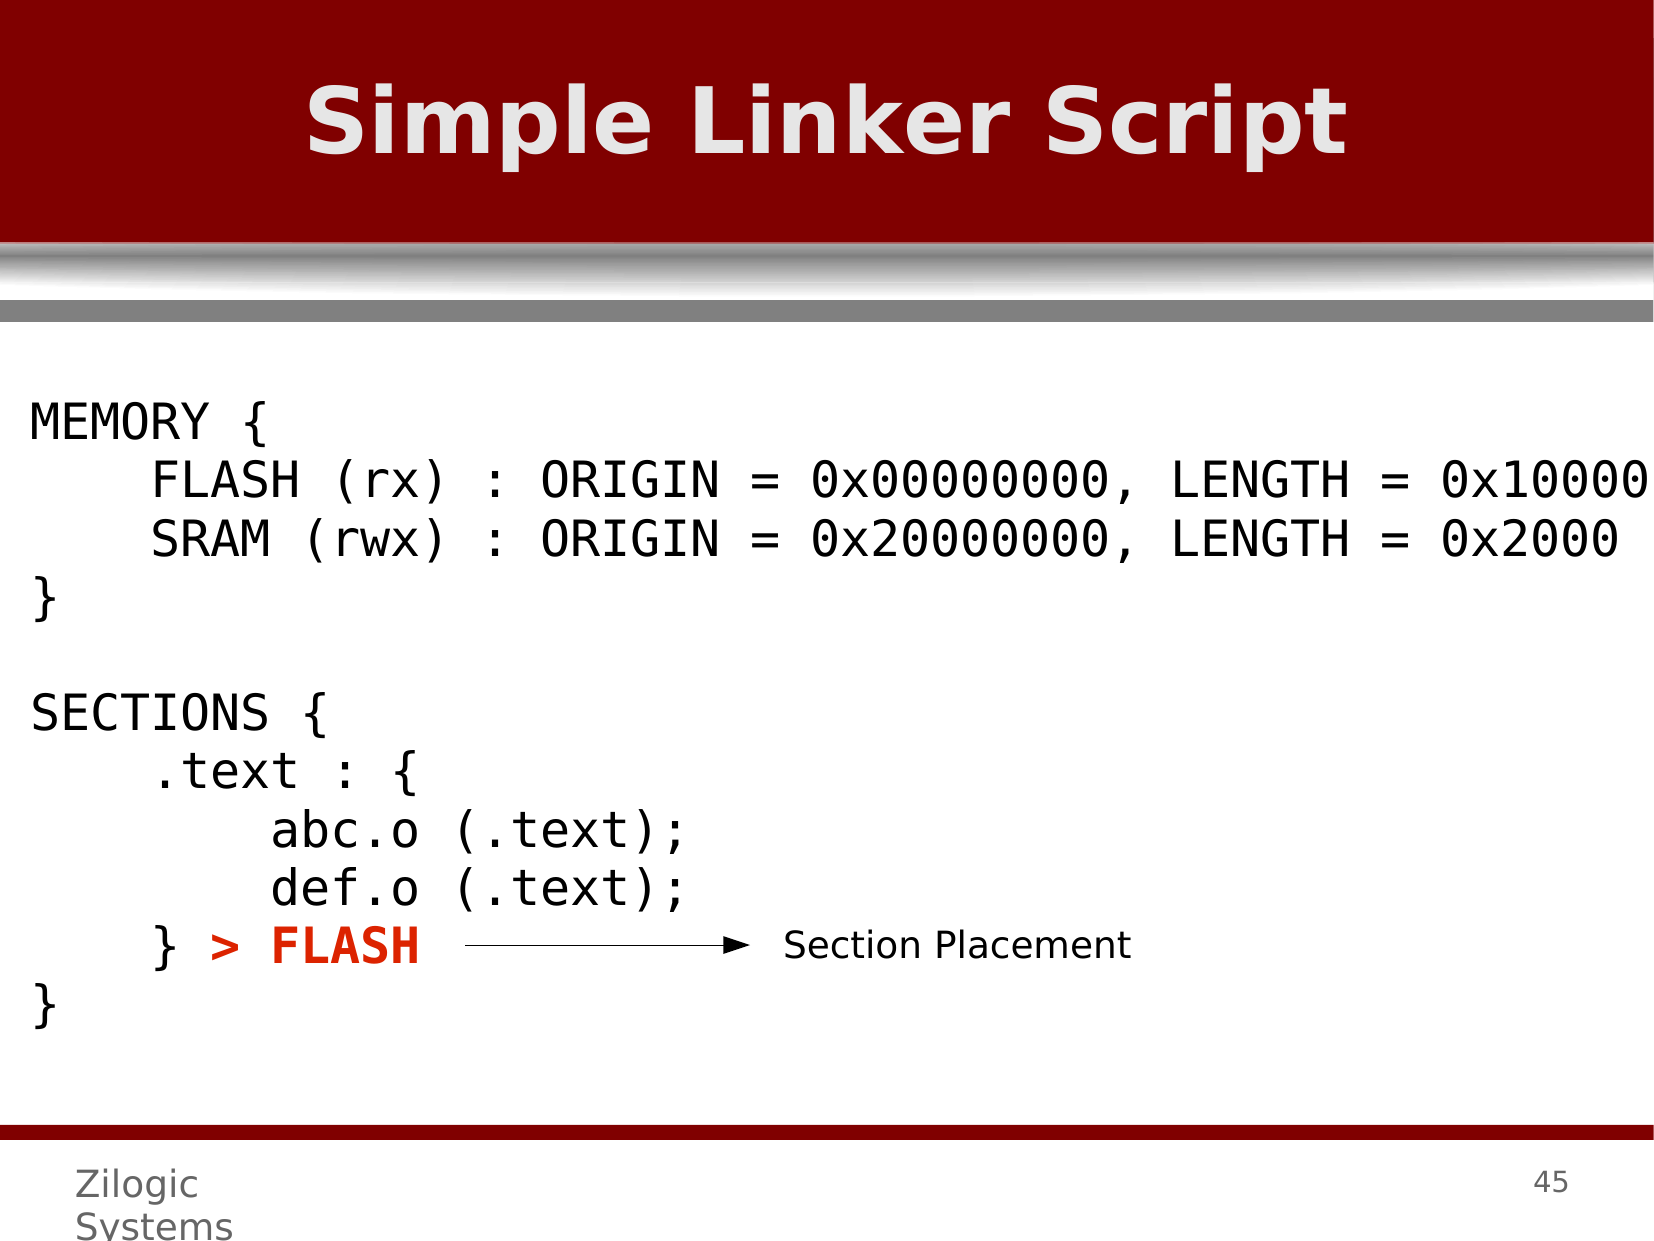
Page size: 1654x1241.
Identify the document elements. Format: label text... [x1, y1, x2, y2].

title Simple Linker Script [82, 18, 1571, 226]
subtitle MEMORY { FLASH (rx) : ORIGIN = 0x00000000, LENGTH = 0x10000 SRAM (rwx) : ORIGIN = 0x20000000, LENGTH = 0x2000 } SECTIONS { .text : { abc.o (.text); def.o (.text); } > FLASH } [30, 325, 1654, 1101]
text_box Section Placement [768, 916, 1141, 976]
